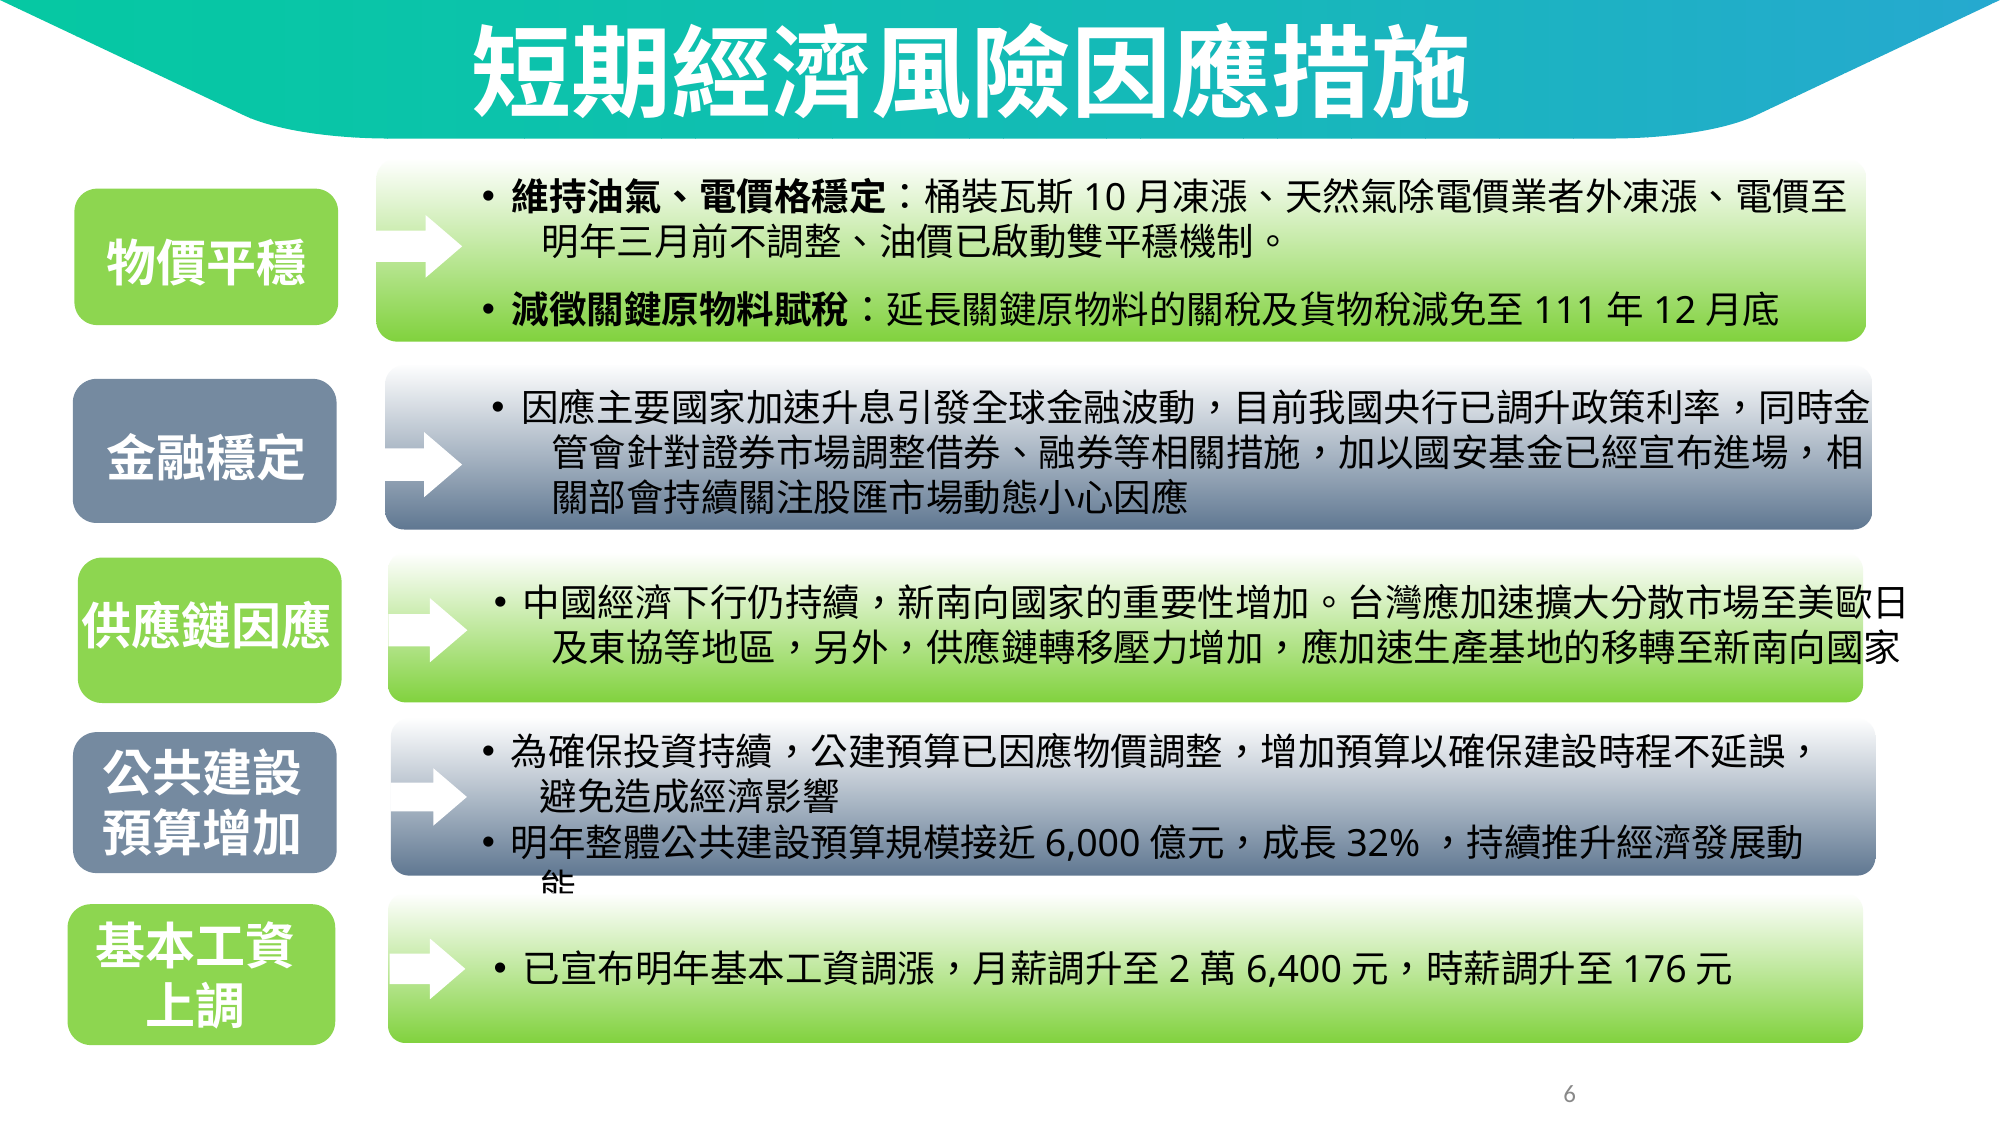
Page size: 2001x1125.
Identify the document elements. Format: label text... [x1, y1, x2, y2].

text_box 供應鏈因應 [58, 587, 354, 663]
text_box 物價平穩 [87, 224, 326, 300]
text_box 已宣布明年基本工資調漲，月薪調升至2萬6,400元，時薪調升至176元 [478, 937, 1870, 999]
text_box 維持油氣、電價格穩定：桶裝瓦斯10月凍漲、天然氣除電價業者外凍漲、電價至明年三月前不調整、油價已啟動雙平穩機制。 減徵關鍵原物料賦稅：延長關鍵原物料的關稅及貨物稅減免至111年12月底 [466, 165, 1882, 340]
text_box [388, 893, 1864, 1043]
text_box 公共建設預算增加 [65, 733, 339, 871]
text_box [77, 663, 342, 704]
text_box 中國經濟下行仍持續，新南向國家的重要性增加。台灣應加速擴大分散市場至美歐日及東協等地區，另外，供應鏈轉移壓力增加，應加速生產基地的移轉至新南向國家 [478, 571, 1927, 678]
text_box [383, 365, 1871, 530]
text_box [388, 552, 1864, 703]
text_box 短期經濟風險因應措施 [215, 2, 1729, 139]
text_box 金融穩定 [78, 419, 334, 495]
text_box [74, 188, 339, 326]
text_box [1548, 1062, 1999, 1123]
text_box 因應主要國家加速升息引發全球金融波動，目前我國央行已調升政策利率，同時金管會針對證券市場調整借券、融券等相關措施，加以國安基金已經宣布進場，相關部會持續關注股匯市場動態小心因應 [476, 376, 1915, 528]
text_box 為確保投資持續，公建預算已因應物價調整，增加預算以確保建設時程不延誤，避免造成經濟影響 明年整體公共建設預算規模接近6,000億元，成長32%，持續推升經濟發展動能 [466, 720, 1853, 874]
text_box [72, 378, 337, 523]
text_box [374, 158, 1861, 342]
text_box [390, 718, 1876, 876]
text_box [327, 909, 336, 1040]
text_box 基本工資上調 [65, 906, 327, 1044]
text_box [77, 557, 342, 587]
